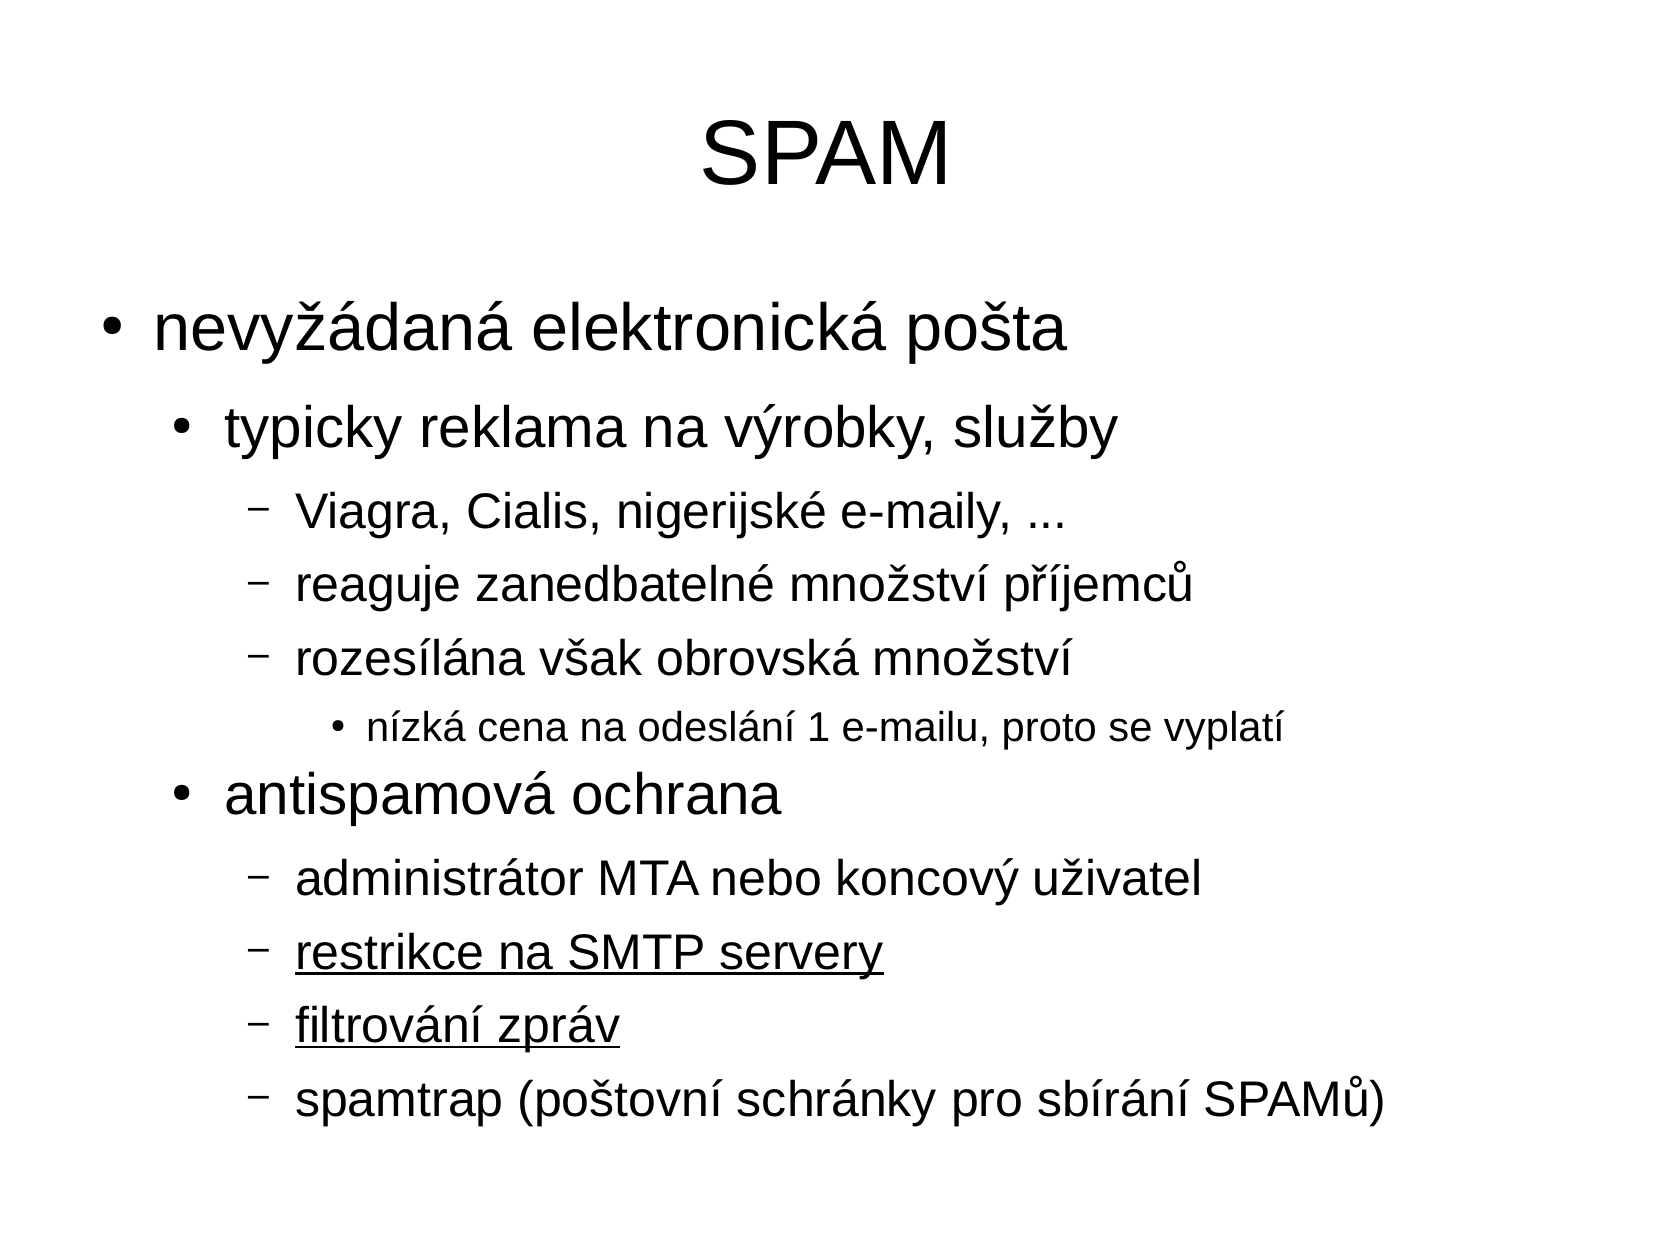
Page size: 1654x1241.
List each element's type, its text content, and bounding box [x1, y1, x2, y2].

title SPAM [82, 49, 1571, 257]
list nevyžádaná elektronická pošta typicky reklama na výrobky, služby Viagra, Cialis, nigerijské e-maily, ... reaguje zanedbatelné množství příjemců rozesílána však obrovská množství nízká cena na odeslání 1 e-mailu, proto se vyplatí antispamová ochrana administrátor MTA nebo koncový uživatel restrikce na SMTP servery filtrování zpráv spamtrap (poštovní schránky pro sbírání SPAMů) [82, 290, 1571, 1127]
